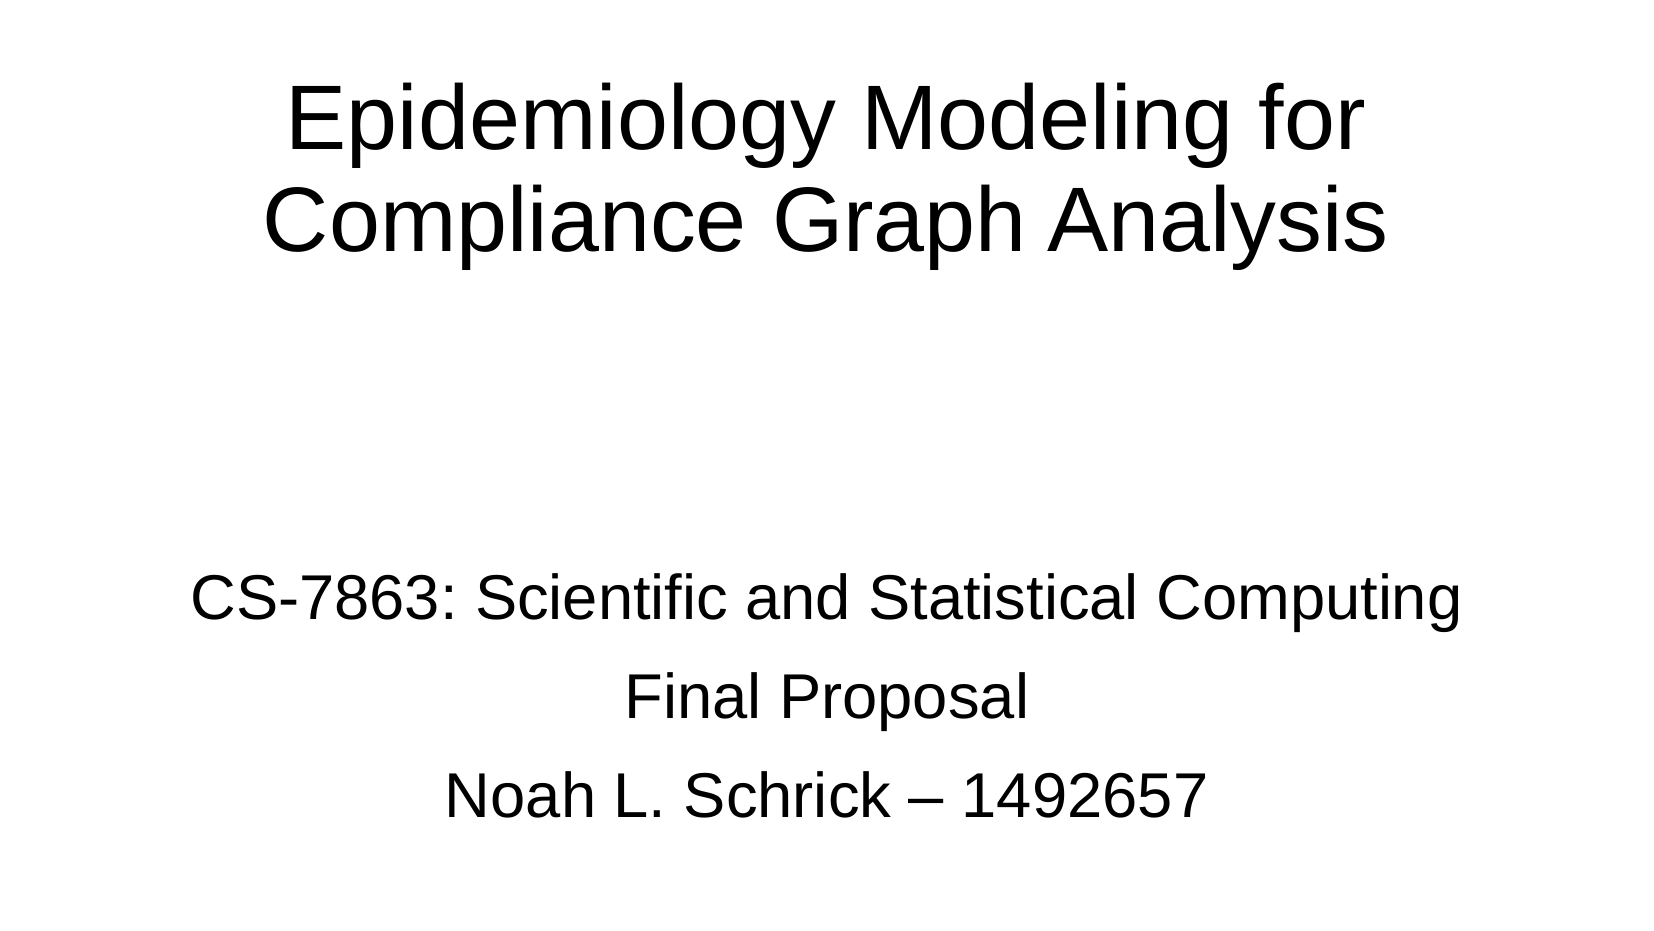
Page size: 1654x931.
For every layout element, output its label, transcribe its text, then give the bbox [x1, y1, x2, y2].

list CS-7863: Scientific and Statistical Computing Final Proposal Noah L. Schrick – 1492657 [49, 562, 1538, 833]
title Epidemiology Modeling for Compliance Graph Analysis [82, 0, 1571, 338]
